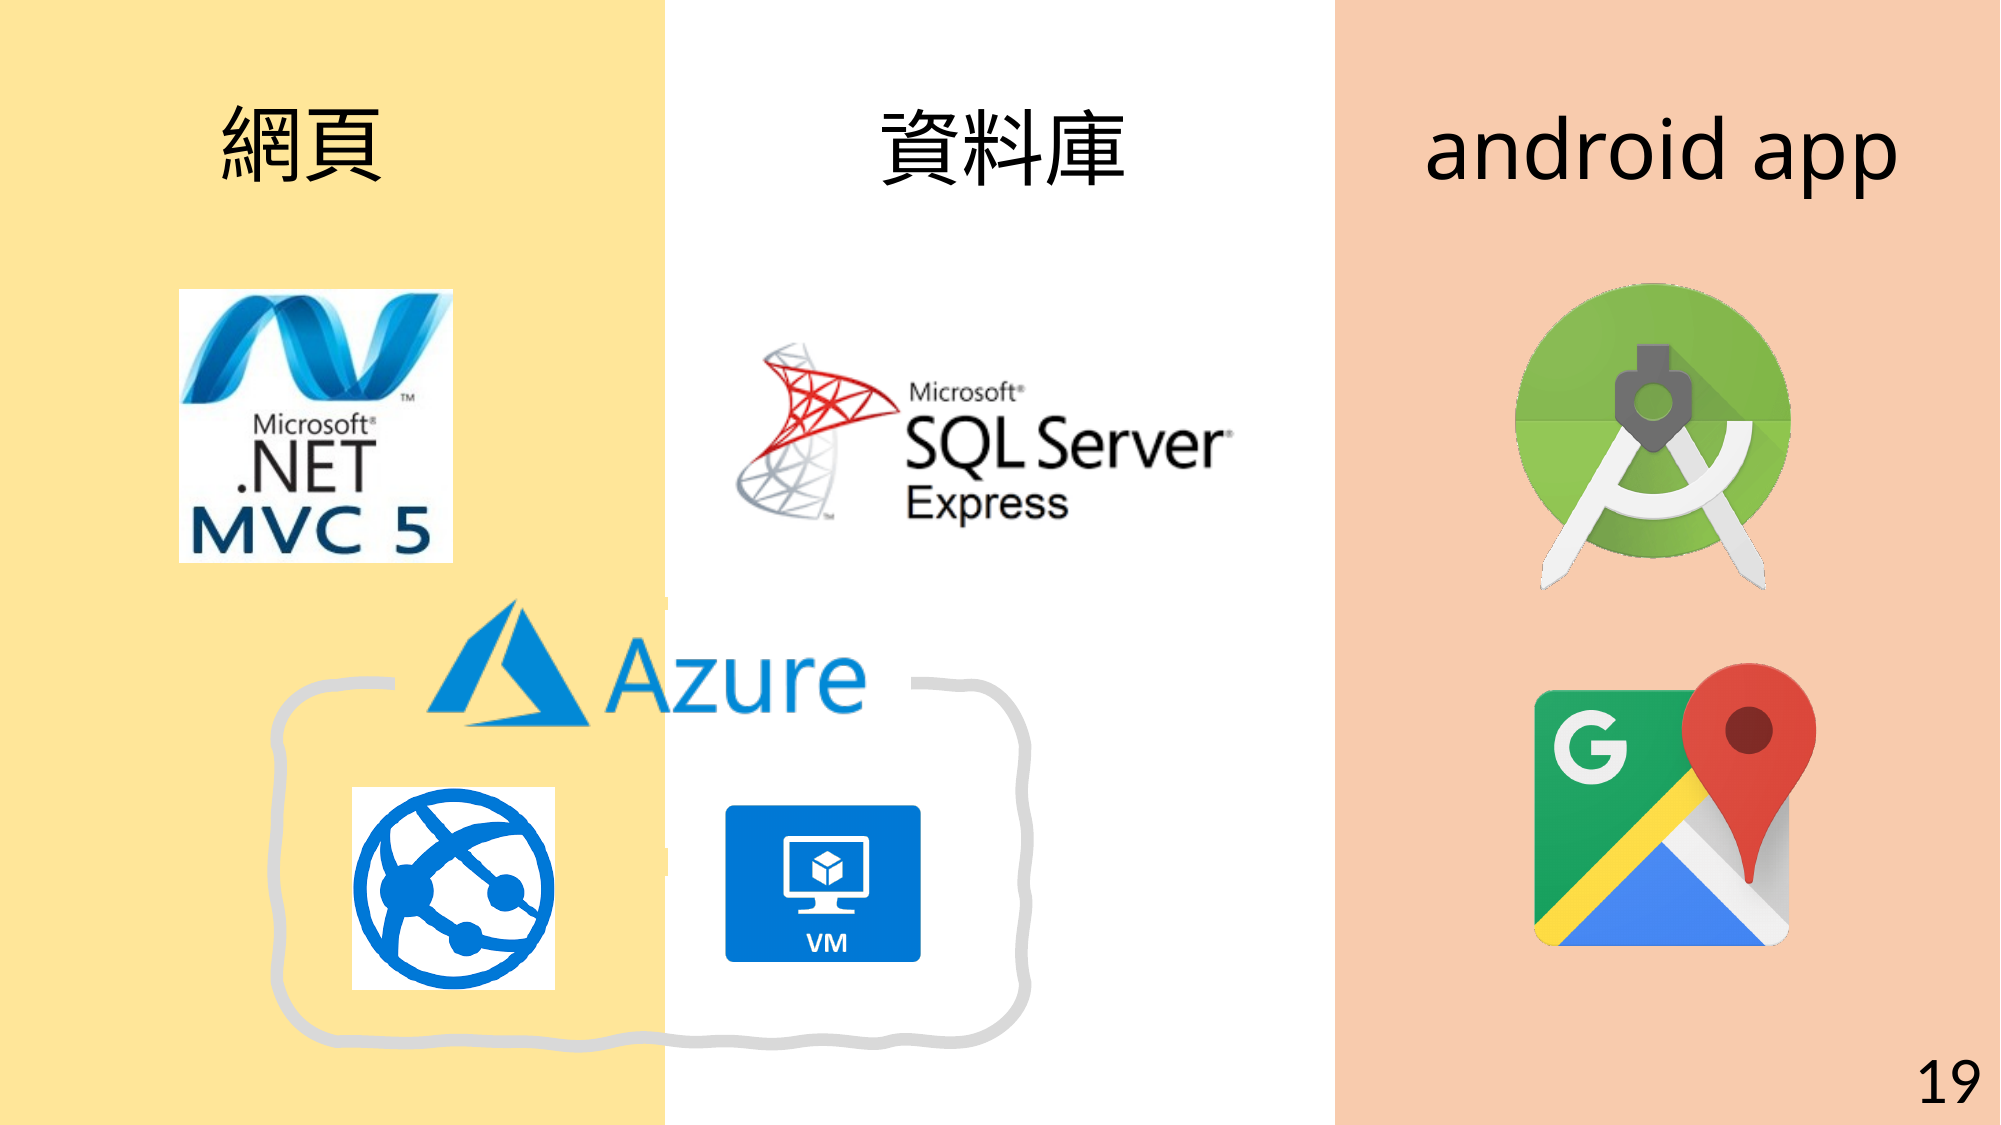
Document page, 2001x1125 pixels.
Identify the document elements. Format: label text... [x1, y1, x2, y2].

text_box [0, 0, 1332, 1125]
picture [1500, 656, 1823, 980]
text_box [1335, 0, 2000, 1125]
text_box 19 [1899, 1029, 2000, 1125]
picture [179, 274, 1242, 990]
text_box 資料庫 [863, 88, 1278, 205]
text_box 網頁 [204, 84, 448, 201]
text_box android app [1409, 88, 1948, 205]
picture [1493, 277, 1813, 596]
